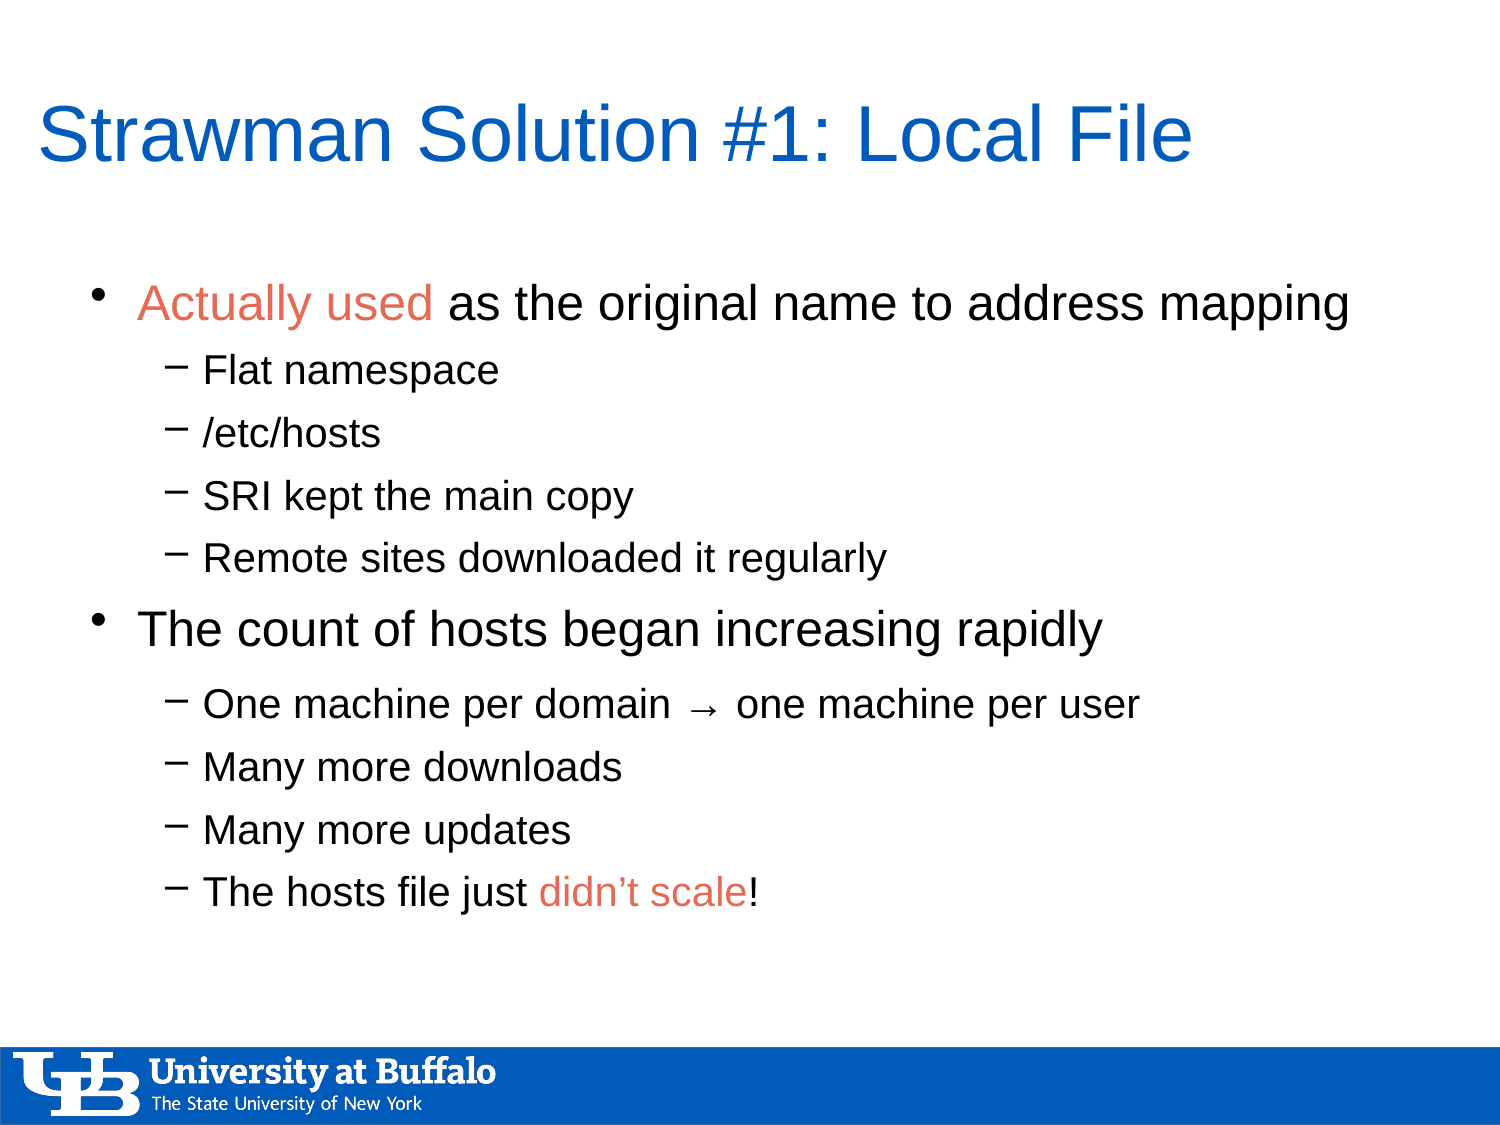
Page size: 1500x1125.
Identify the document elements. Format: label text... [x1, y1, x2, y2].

title Strawman Solution #1: Local File [37, 40, 1388, 228]
list Actually used as the original name to address mapping Flat namespace /etc/hosts SRI kept the main copy Remote sites downloaded it regularly The count of hosts began increasing rapidly One machine per domain → one machine per user Many more downloads Many more updates The hosts file just didn’t scale! [75, 263, 1425, 916]
picture [13, 1052, 496, 1116]
